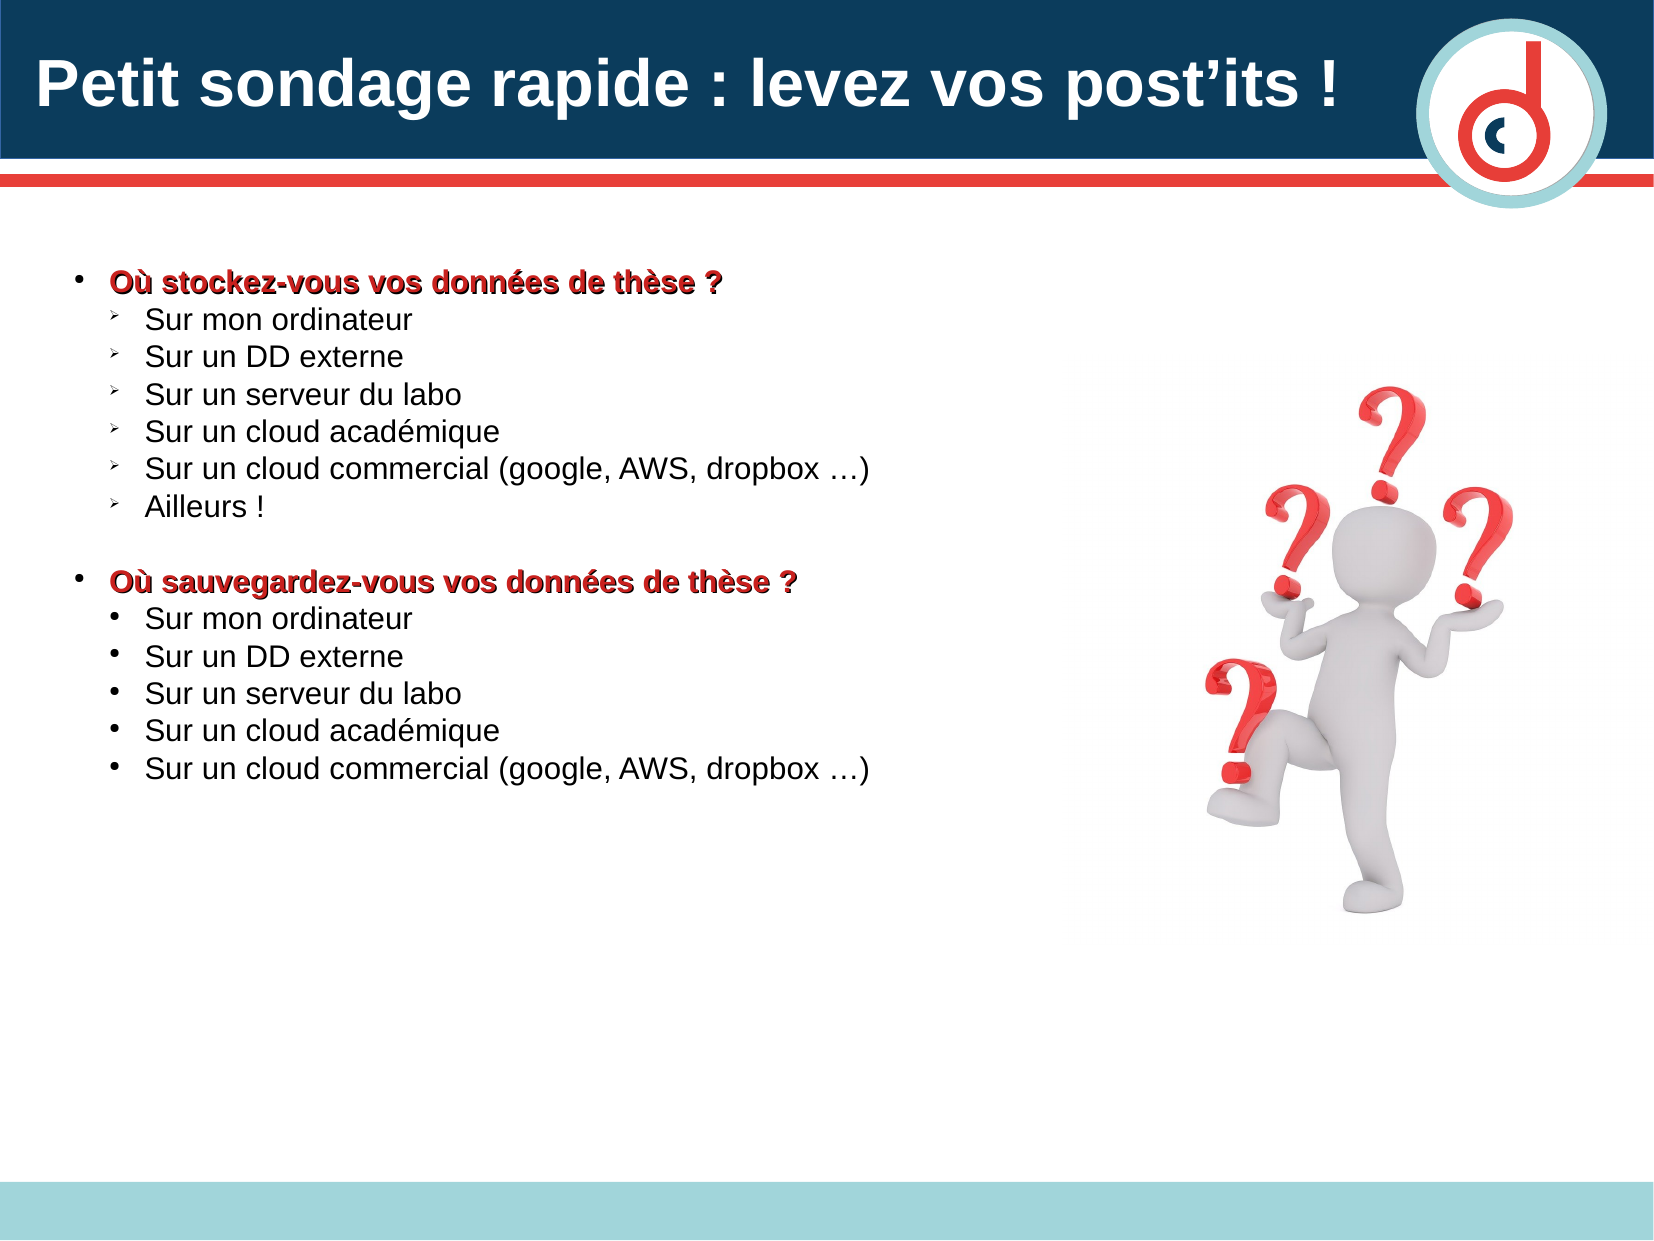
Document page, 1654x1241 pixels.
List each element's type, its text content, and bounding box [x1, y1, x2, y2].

text_box Où stockez-vous vos données de thèse ? Sur mon ordinateur Sur un DD externe Sur un serveur du labo Sur un cloud académique Sur un cloud commercial (google, AWS, dropbox …) Ailleurs ! Où sauvegardez-vous vos données de thèse ? Sur mon ordinateur Sur un DD externe Sur un serveur du labo Sur un cloud académique Sur un cloud commercial (google, AWS, dropbox …) [59, 254, 1595, 1152]
picture [1062, 354, 1654, 945]
title Petit sondage rapide : levez vos post’its ! [35, 11, 1430, 159]
